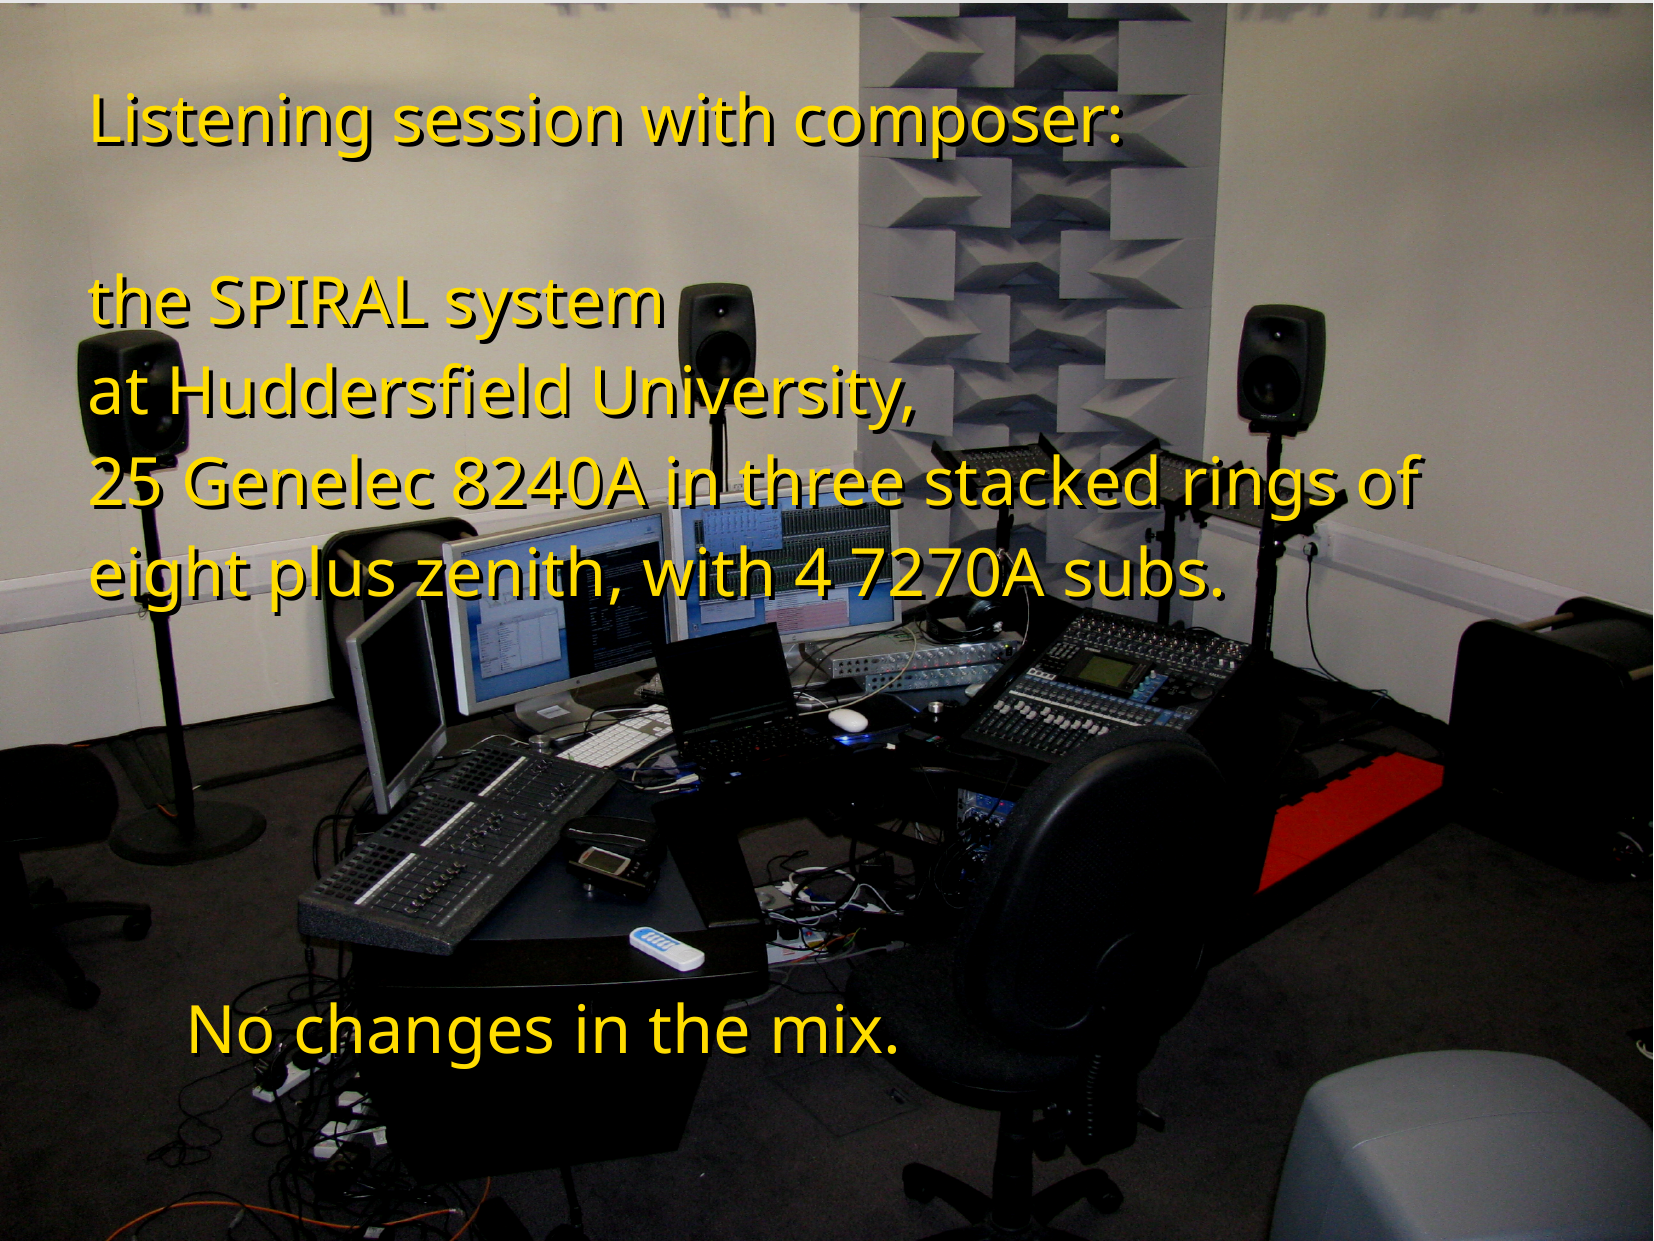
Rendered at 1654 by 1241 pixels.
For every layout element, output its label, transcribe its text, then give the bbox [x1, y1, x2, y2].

text_box Listening session with composer: the SPIRAL system at Huddersfield University, 25 Genelec 8240A in three stacked rings of eight plus zenith, with 4 7270A subs. [72, 64, 1573, 624]
picture [0, 3, 1653, 1241]
text_box No changes in the mix. [37, 975, 1051, 1068]
